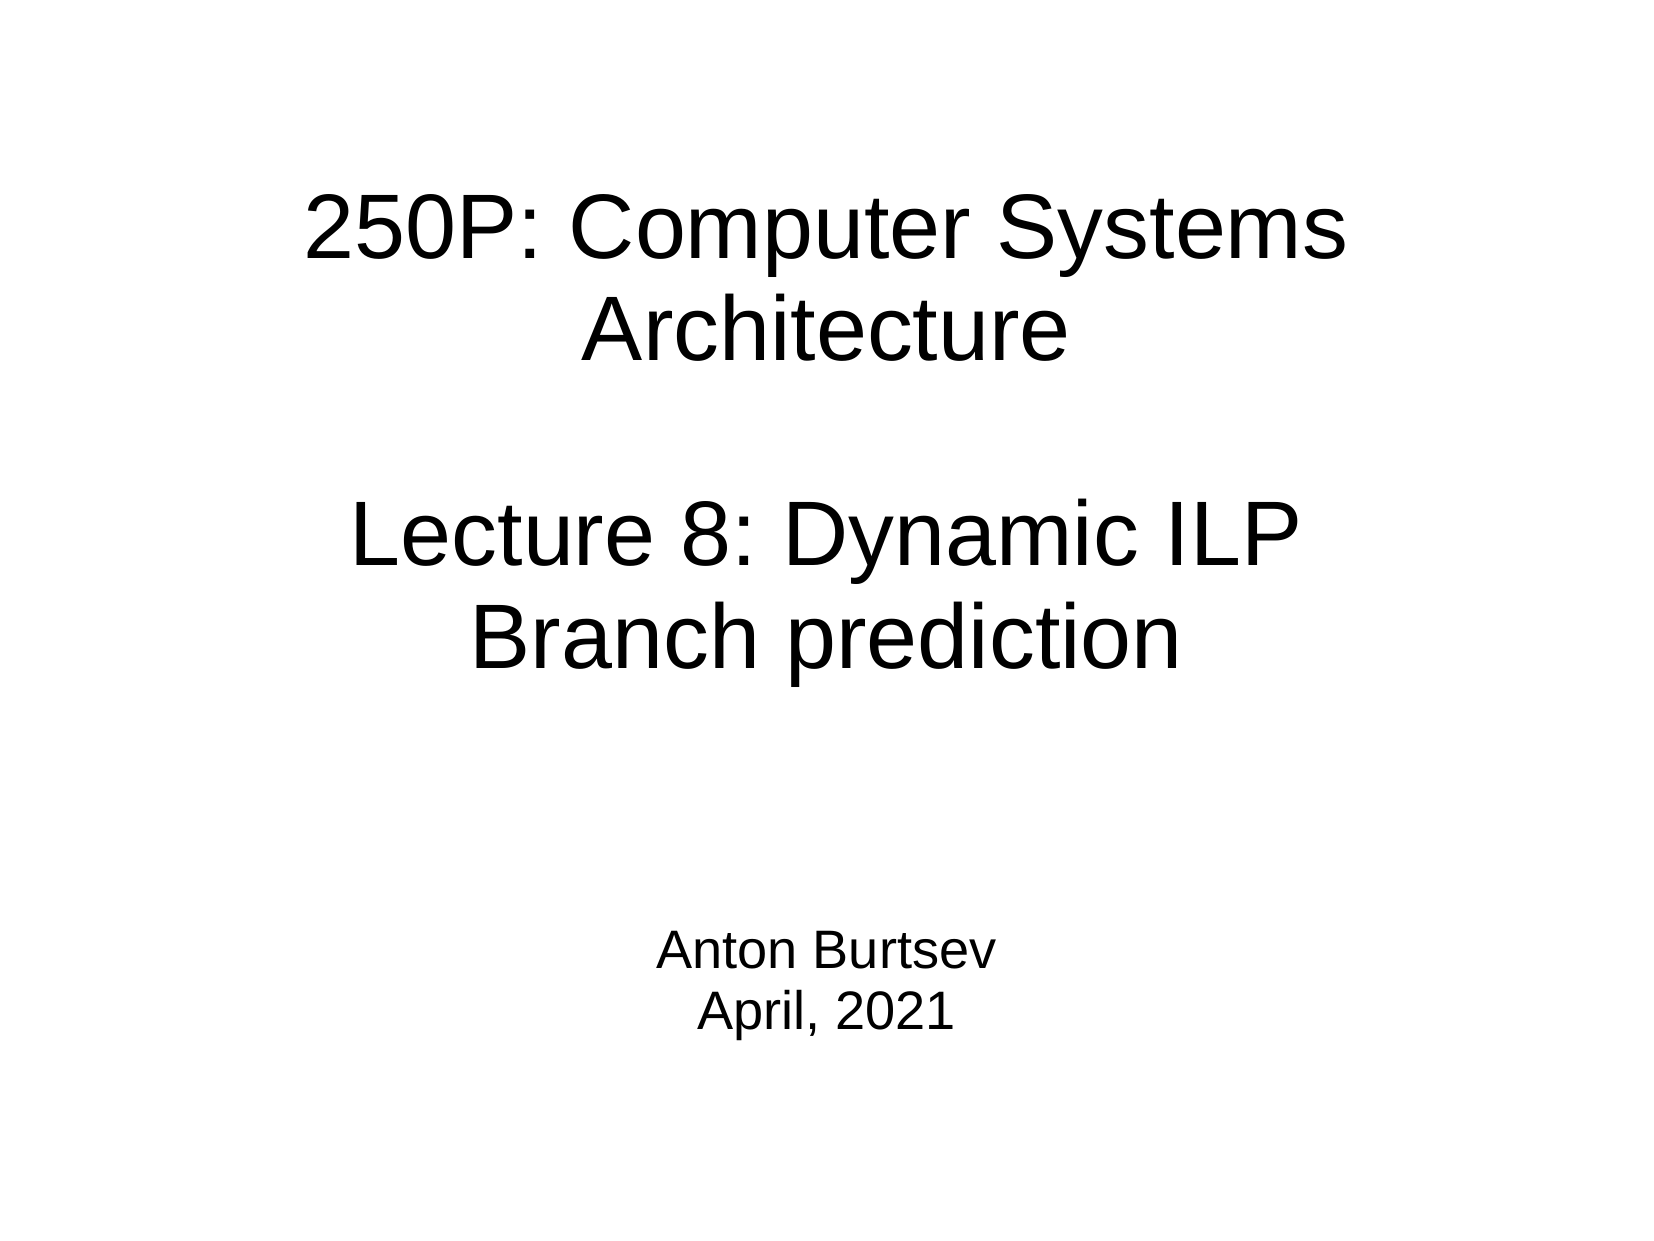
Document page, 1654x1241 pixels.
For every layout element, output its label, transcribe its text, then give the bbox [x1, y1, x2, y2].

title 250P: Computer Systems Architecture Lecture 8: Dynamic ILP Branch prediction [82, 113, 1571, 637]
subtitle Anton Burtsev April, 2021 [82, 637, 1571, 1109]
